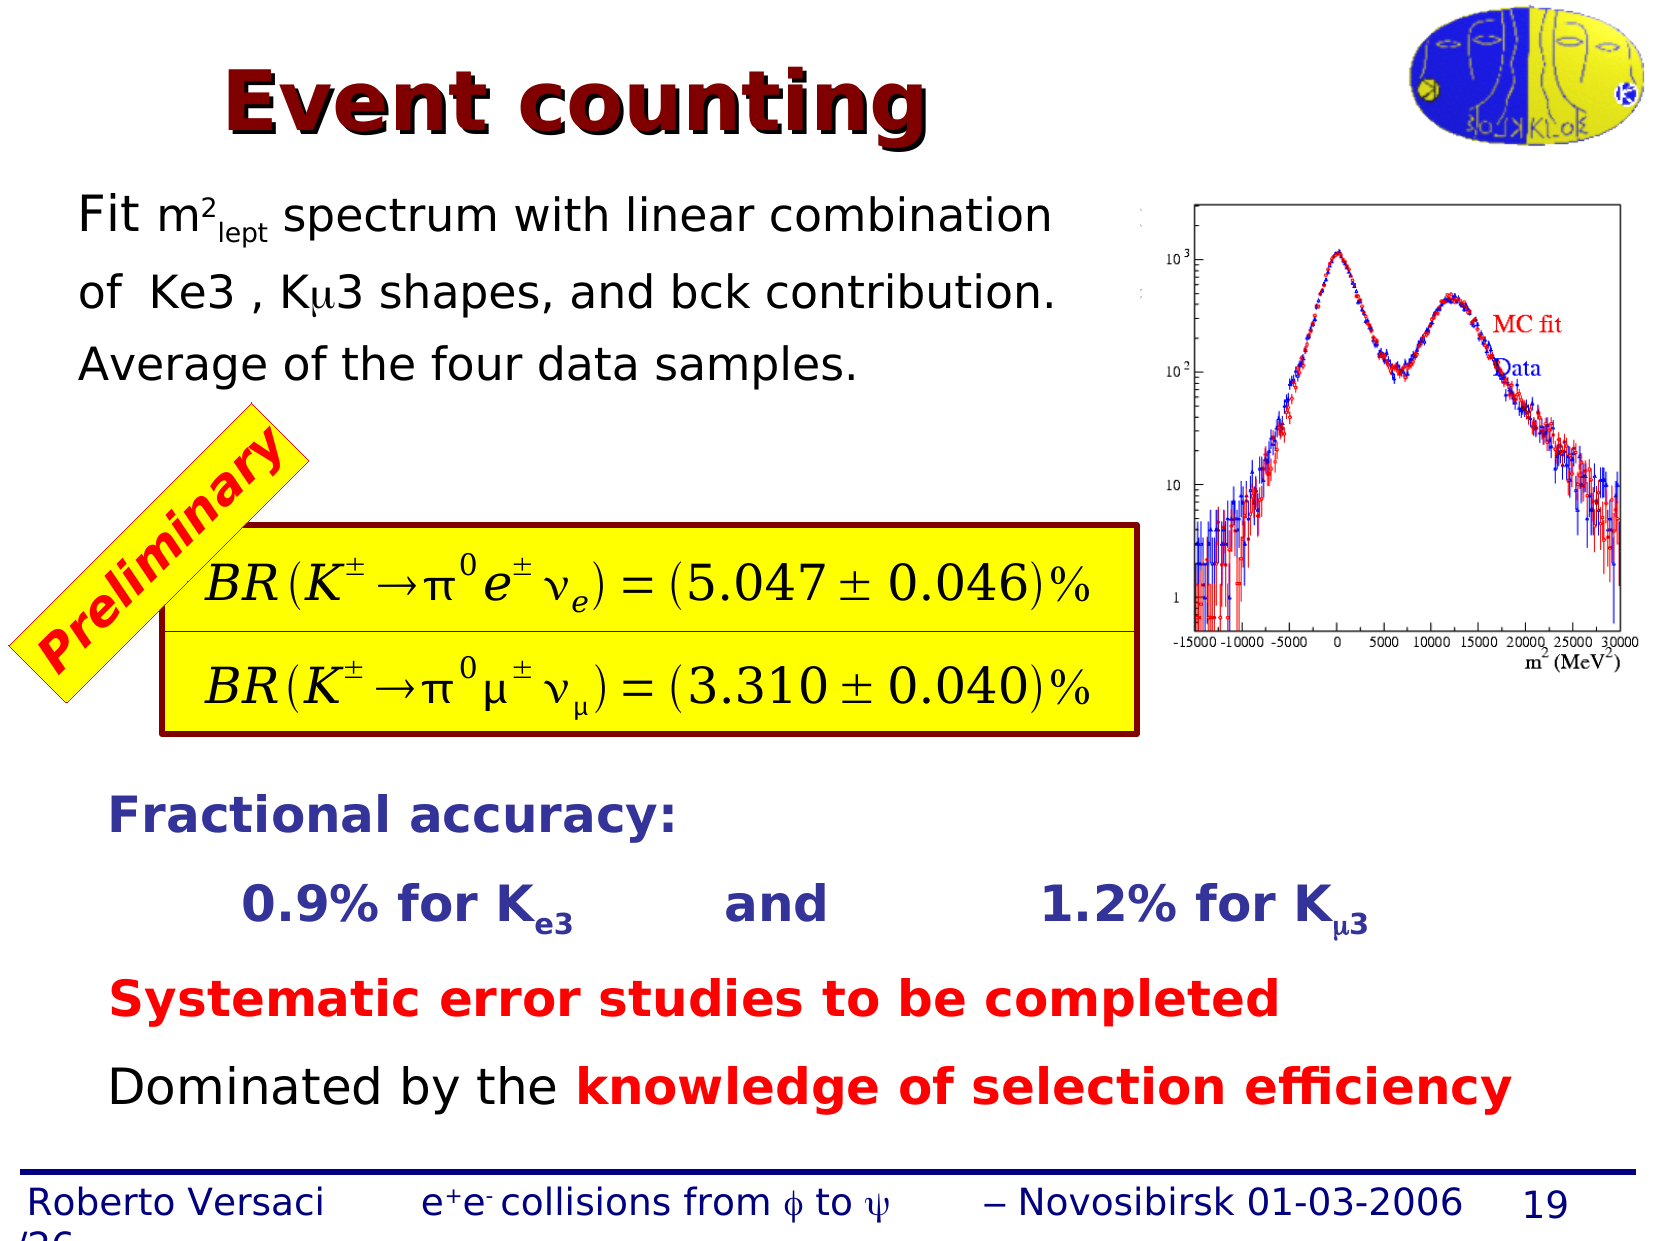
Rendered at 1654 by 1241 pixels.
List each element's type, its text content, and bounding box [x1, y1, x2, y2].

text_box Fractional accuracy: 0.9% for Ke3 and 1.2% for K3 Systematic error studies to be completed Dominated by the knowledge of selection efficiency [76, 767, 1595, 1124]
picture [1398, 0, 1654, 151]
text_box Preliminary [9, 402, 308, 701]
text_box Event counting [207, 45, 945, 158]
chart [199, 546, 1100, 631]
text_box [8, 402, 253, 647]
chart [199, 632, 1100, 726]
text_box [161, 632, 1137, 735]
text_box Fit m2lept spectrum with linear combination of Ke3 , K3 shapes, and bck contribution. Average of the four data samples. [63, 177, 1055, 405]
text_box [63, 457, 1137, 703]
picture [1140, 192, 1649, 676]
